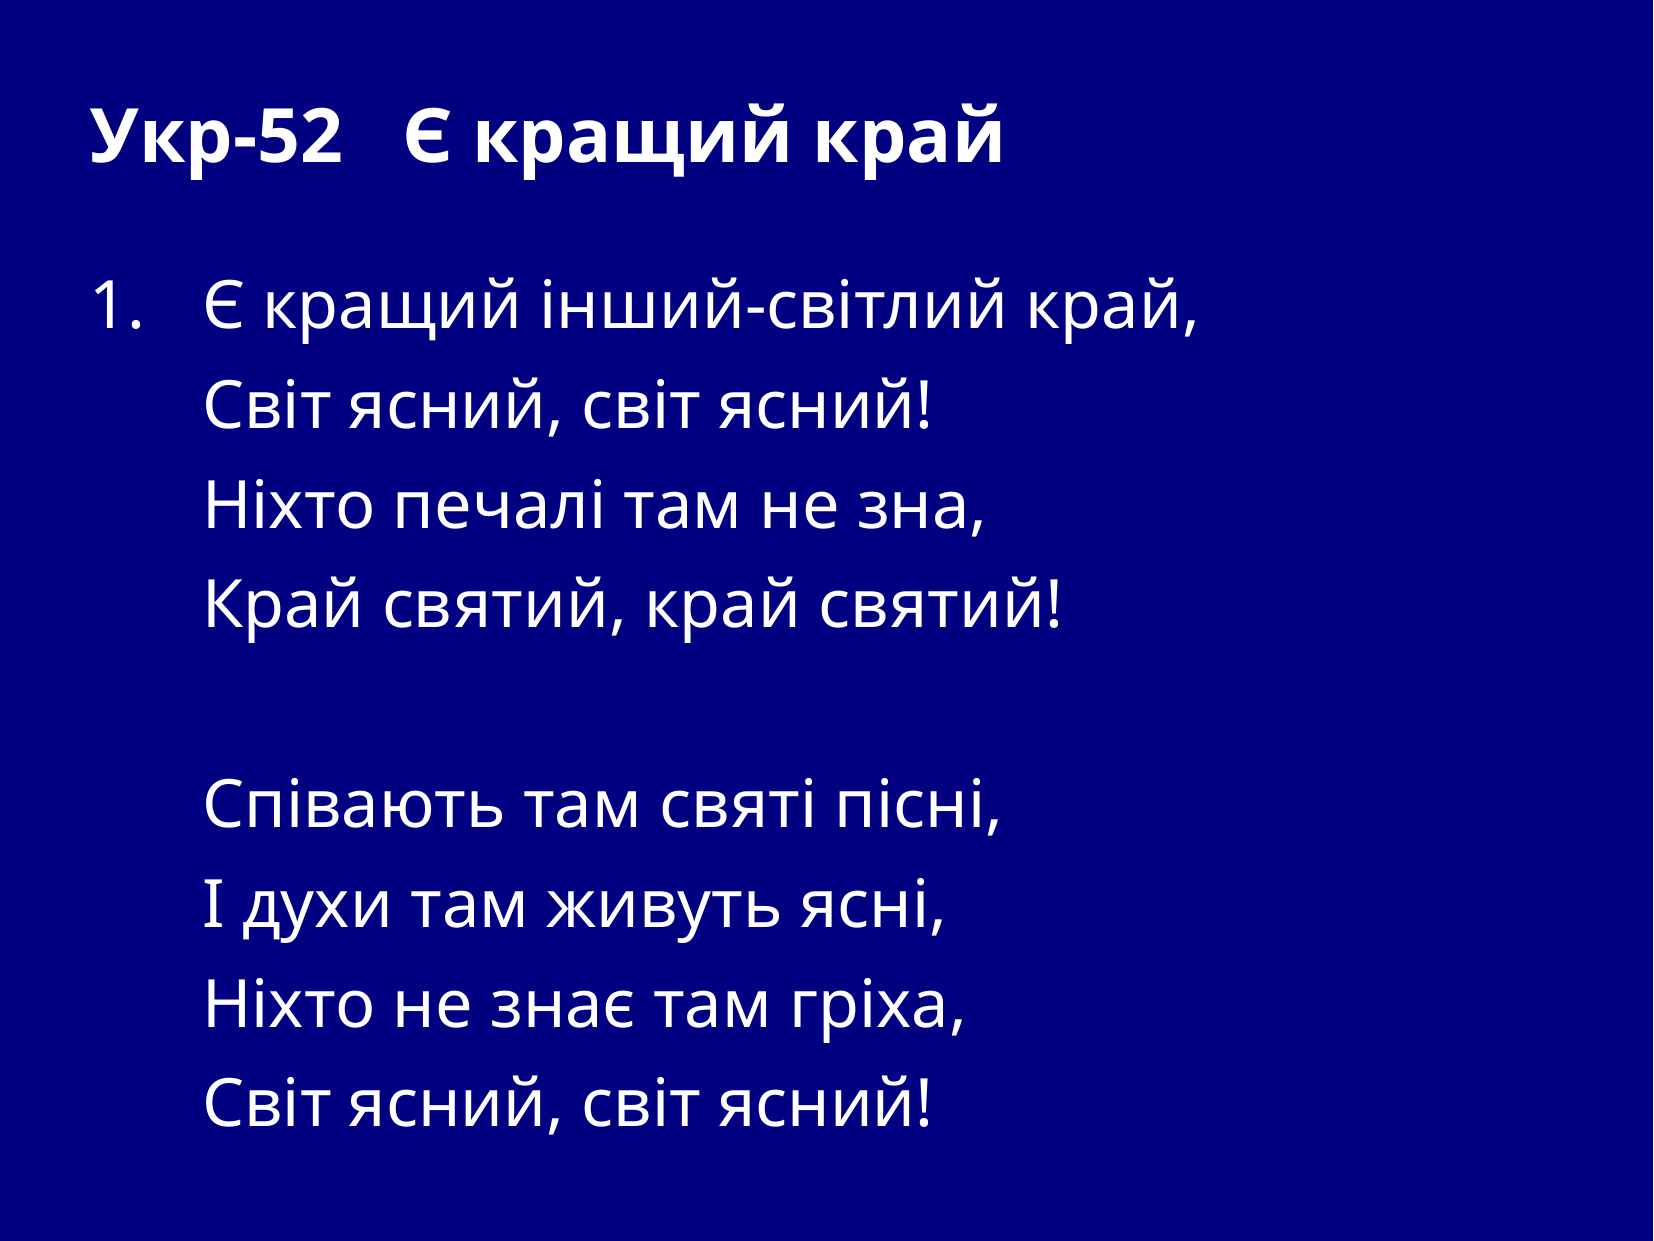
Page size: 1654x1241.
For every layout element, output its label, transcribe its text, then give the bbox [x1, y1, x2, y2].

text_box 1. Є кращий інший-світлий край, Світ ясний, світ ясний! Ніхто печалі там не зна, Край святий, край святий! Співають там святі пісні, І духи там живуть ясні, Ніхто не знає там гріха, Світ ясний, світ ясний! [75, 188, 1576, 1163]
text_box Укр-52 Є кращий край [75, 75, 1576, 188]
